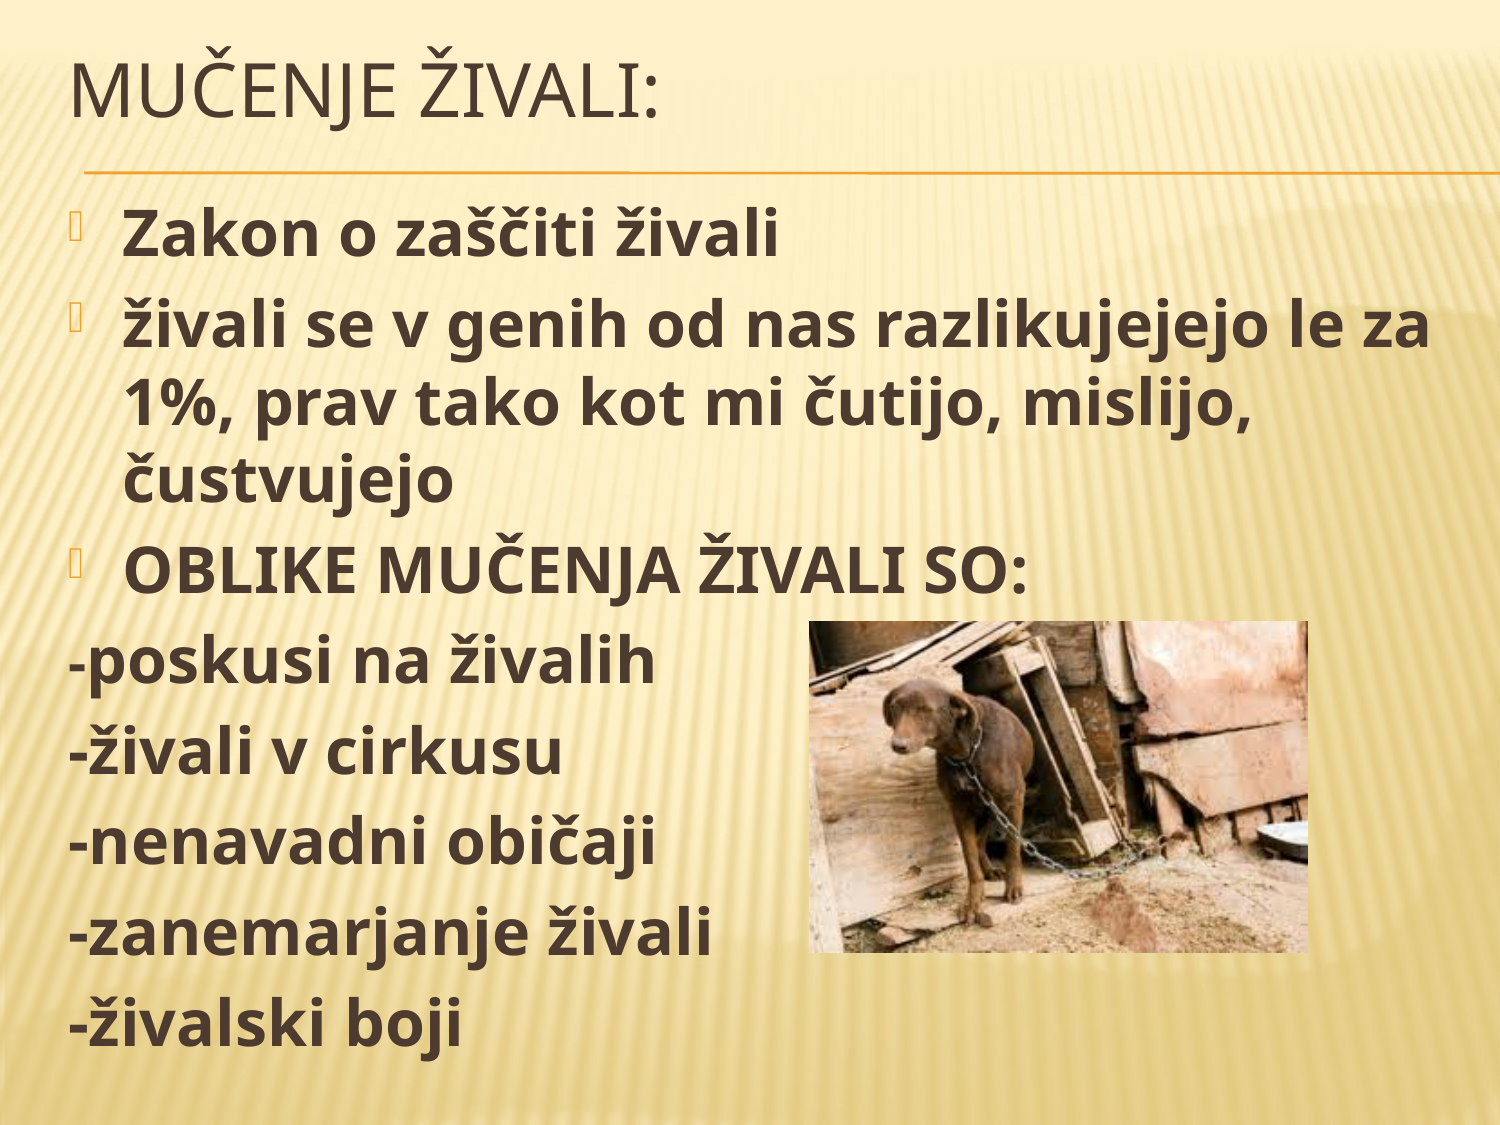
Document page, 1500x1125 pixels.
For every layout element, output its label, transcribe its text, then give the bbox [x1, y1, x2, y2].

title Mučenje živali: [53, 19, 1479, 157]
picture [0, 0, 1500, 1125]
list Zakon o zaščiti živali živali se v genih od nas razlikujejejo le za 1%, prav tako kot mi čutijo, mislijo, čustvujejo OBLIKE MUČENJA ŽIVALI SO: -poskusi na živalih -živali v cirkusu -nenavadni običaji -zanemarjanje živali -živalski boji [53, 184, 1479, 1071]
